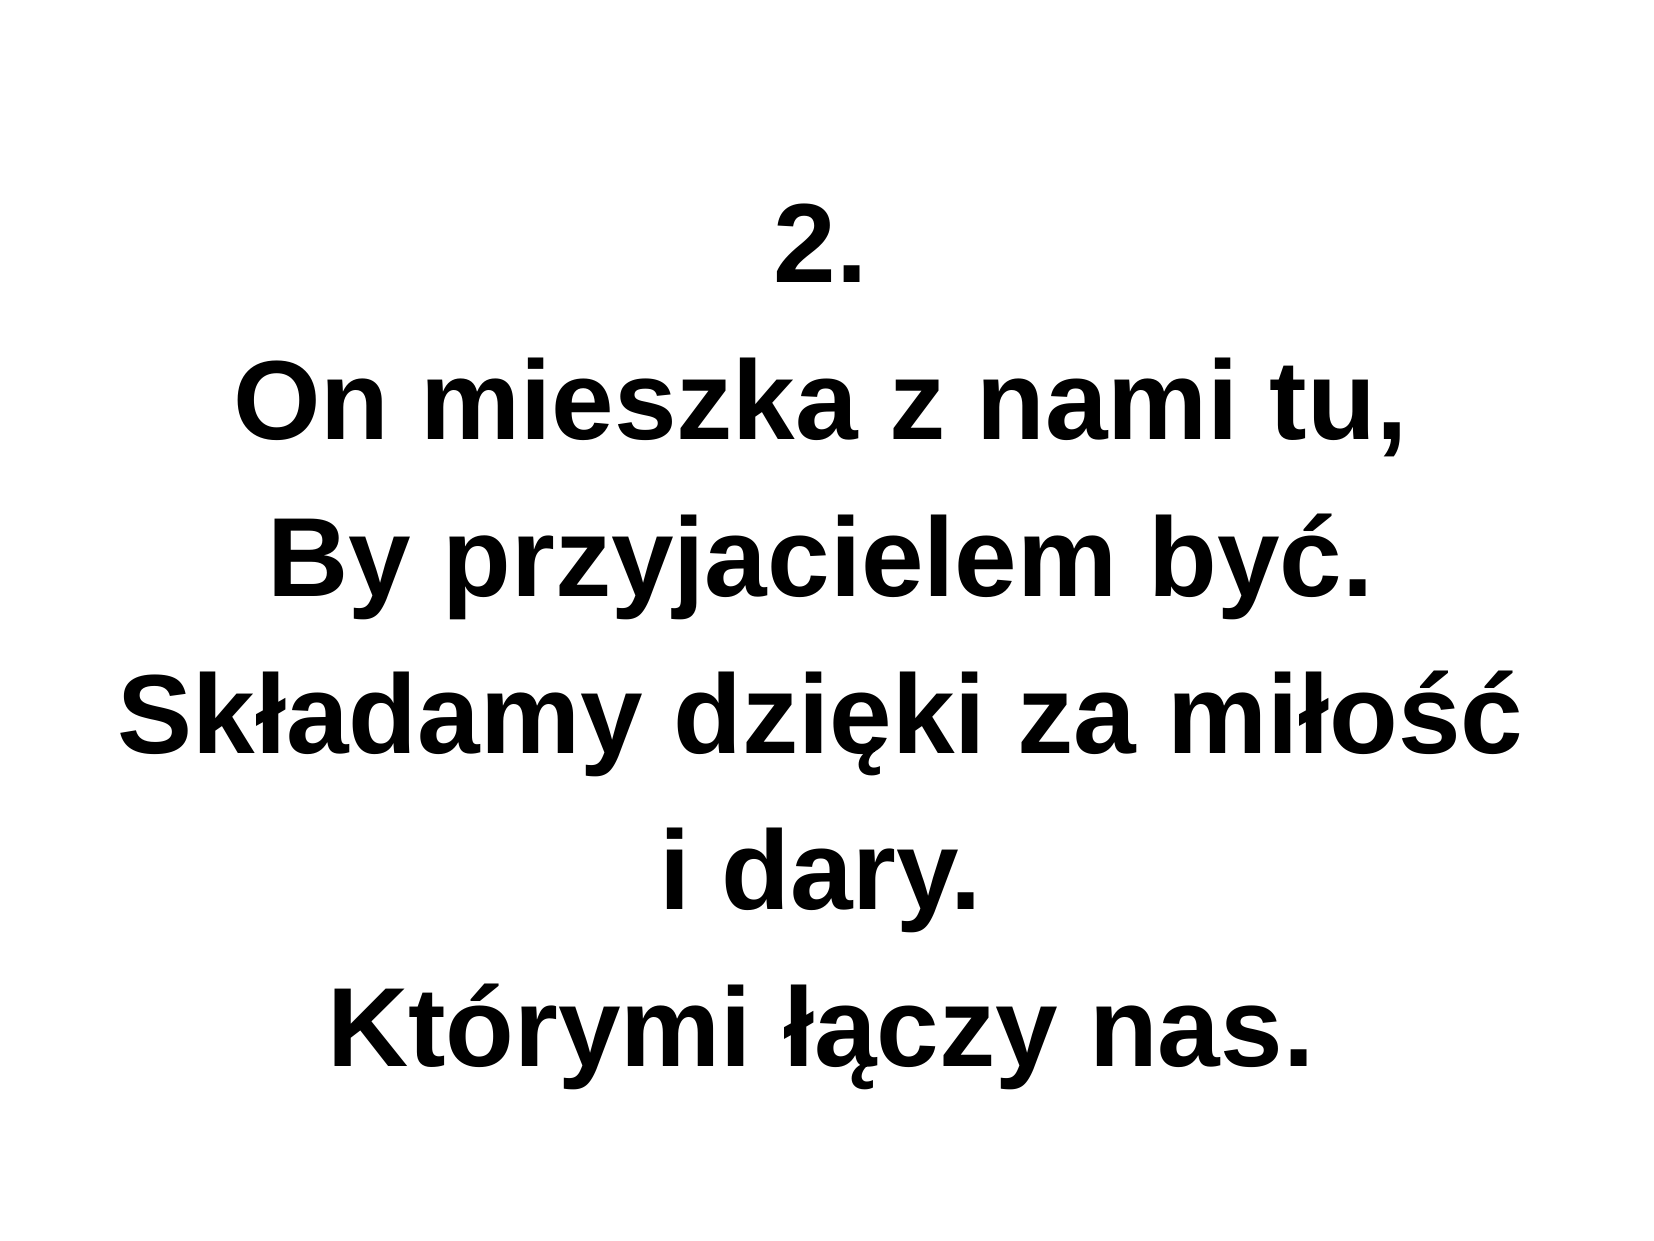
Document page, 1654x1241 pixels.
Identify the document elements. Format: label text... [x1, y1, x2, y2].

subtitle 2. On mieszka z nami tu, By przyjacielem być. Składamy dzięki za miłość i dary. Którymi łączy nas. [0, 0, 1642, 1241]
